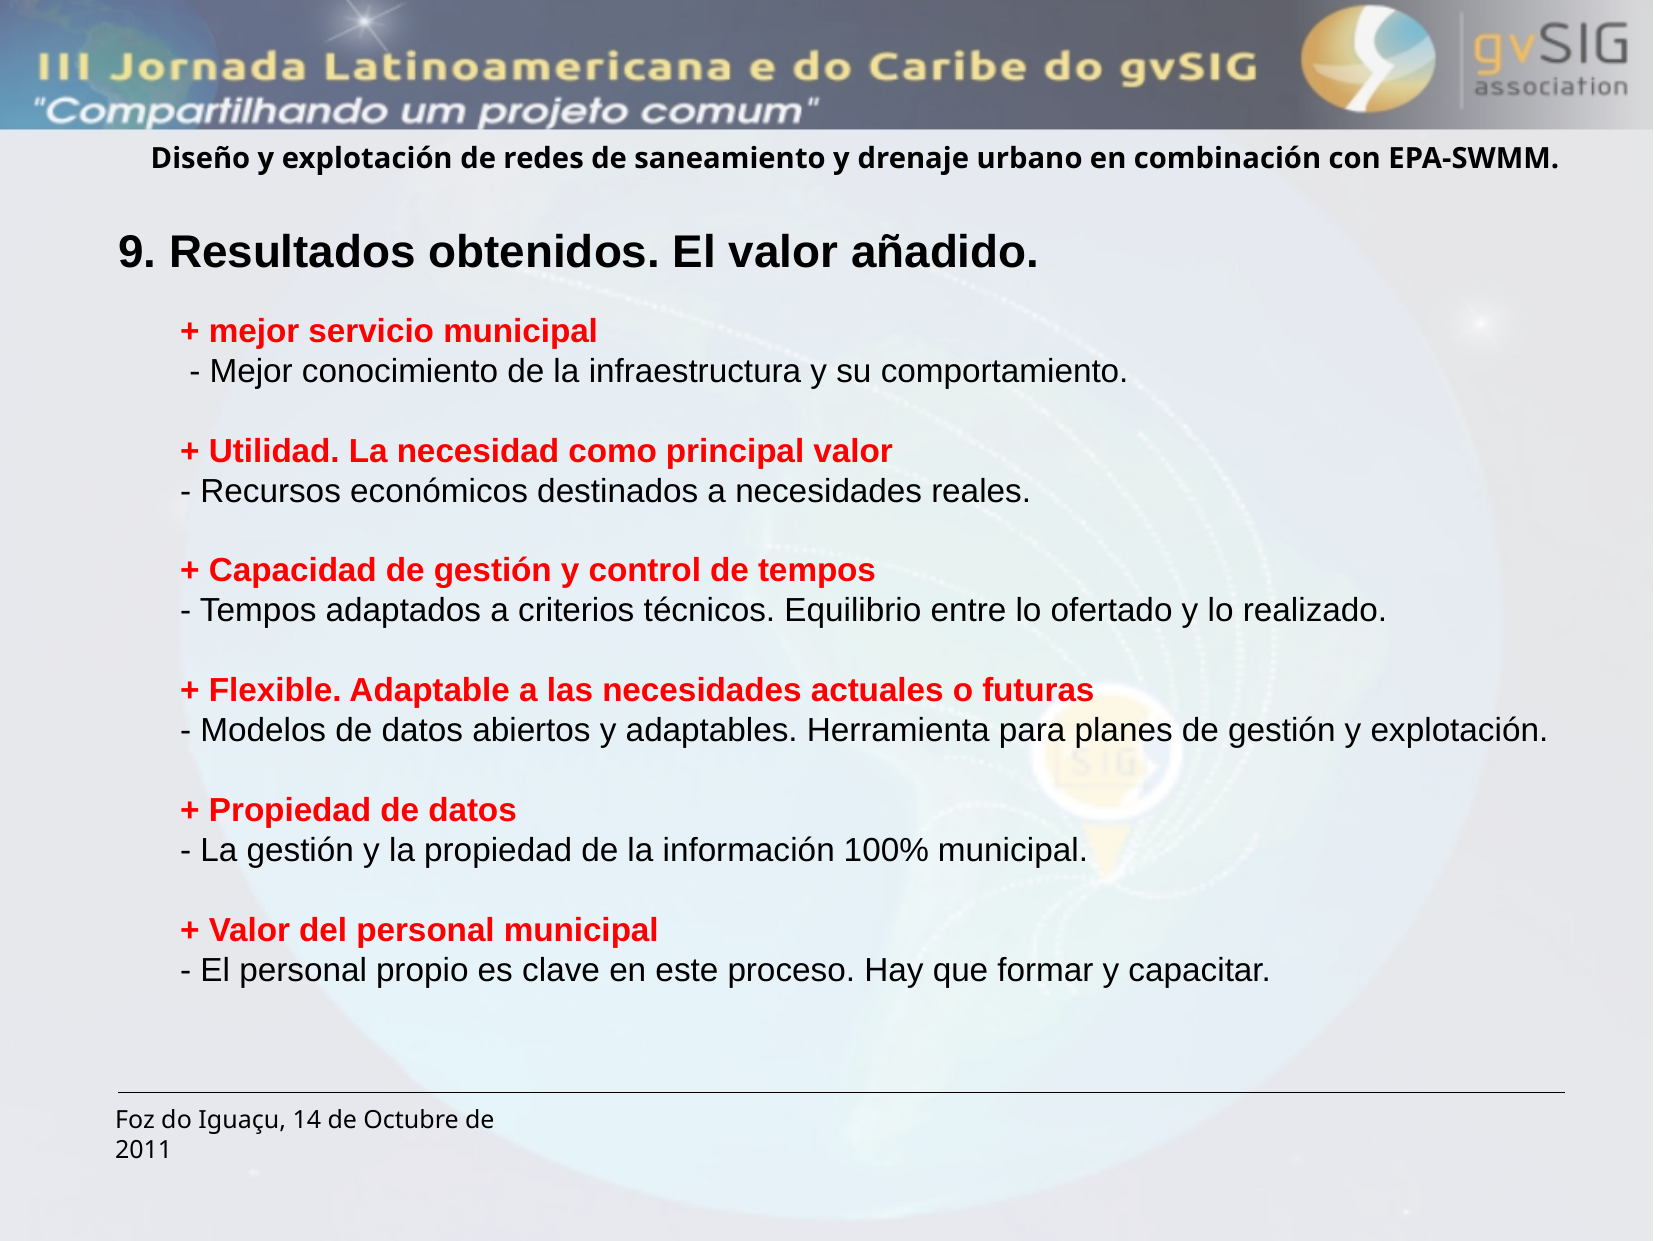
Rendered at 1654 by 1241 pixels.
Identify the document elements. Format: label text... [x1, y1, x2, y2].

text_box 9. Resultados obtenidos. El valor añadido. [118, 225, 1536, 278]
picture [0, 0, 1653, 1241]
text_box + mejor servicio municipal - Mejor conocimiento de la infraestructura y su comportamiento. + Utilidad. La necesidad como principal valor - Recursos económicos destinados a necesidades reales. + Capacidad de gestión y control de tempos - Tempos adaptados a criterios técnicos. Equilibrio entre lo ofertado y lo realizado. + Flexible. Adaptable a las necesidades actuales o futuras - Modelos de datos abiertos y adaptables. Herramienta para planes de gestión y explotación. + Propiedad de datos - La gestión y la propiedad de la información 100% municipal. + Valor del personal municipal - El personal propio es clave en este proceso. Hay que formar y capacitar. [165, 261, 1619, 1034]
title Foz do Iguaçu, 14 de Octubre de 2011 [100, 1095, 562, 1142]
title Diseño y explotación de redes de saneamiento y drenaje urbano en combinación con EPA-SWMM. [76, 131, 1583, 182]
